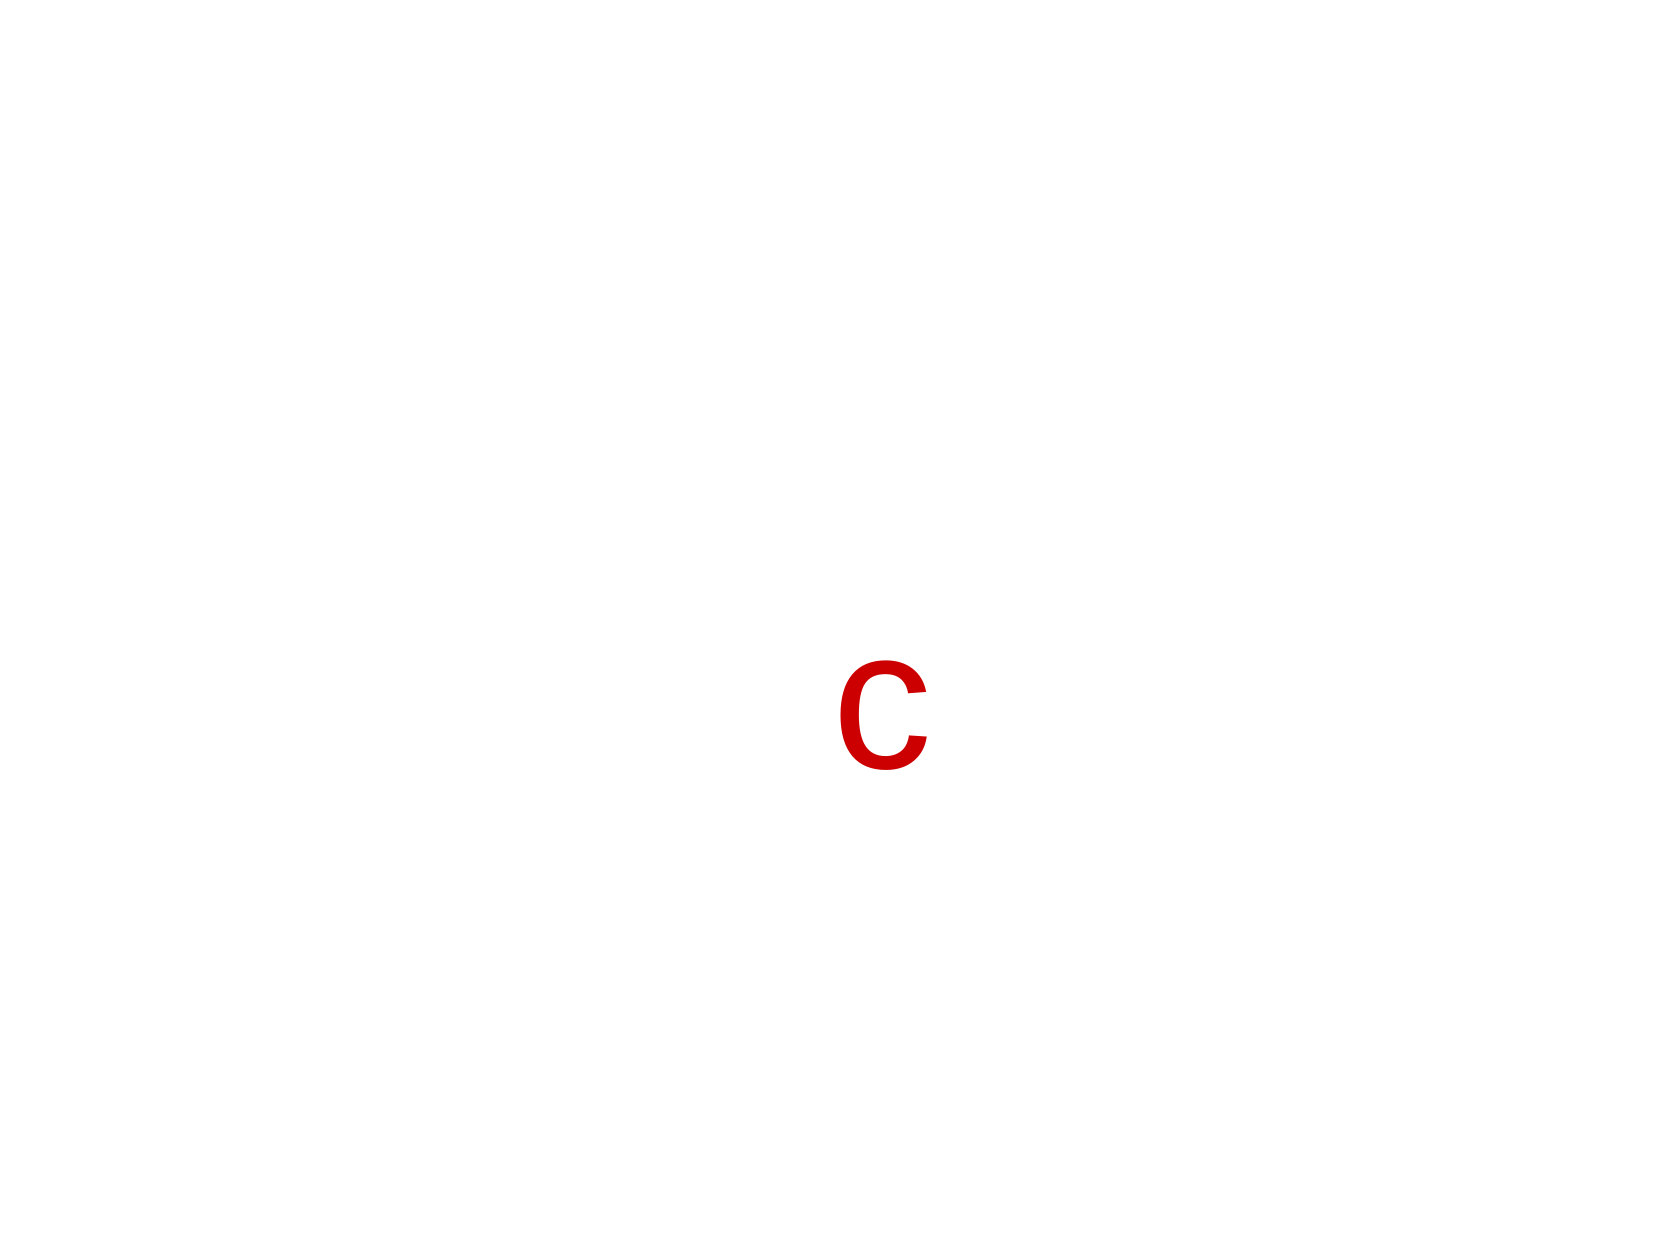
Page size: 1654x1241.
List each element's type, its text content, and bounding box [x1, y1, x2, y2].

subtitle c [82, 290, 1571, 1109]
